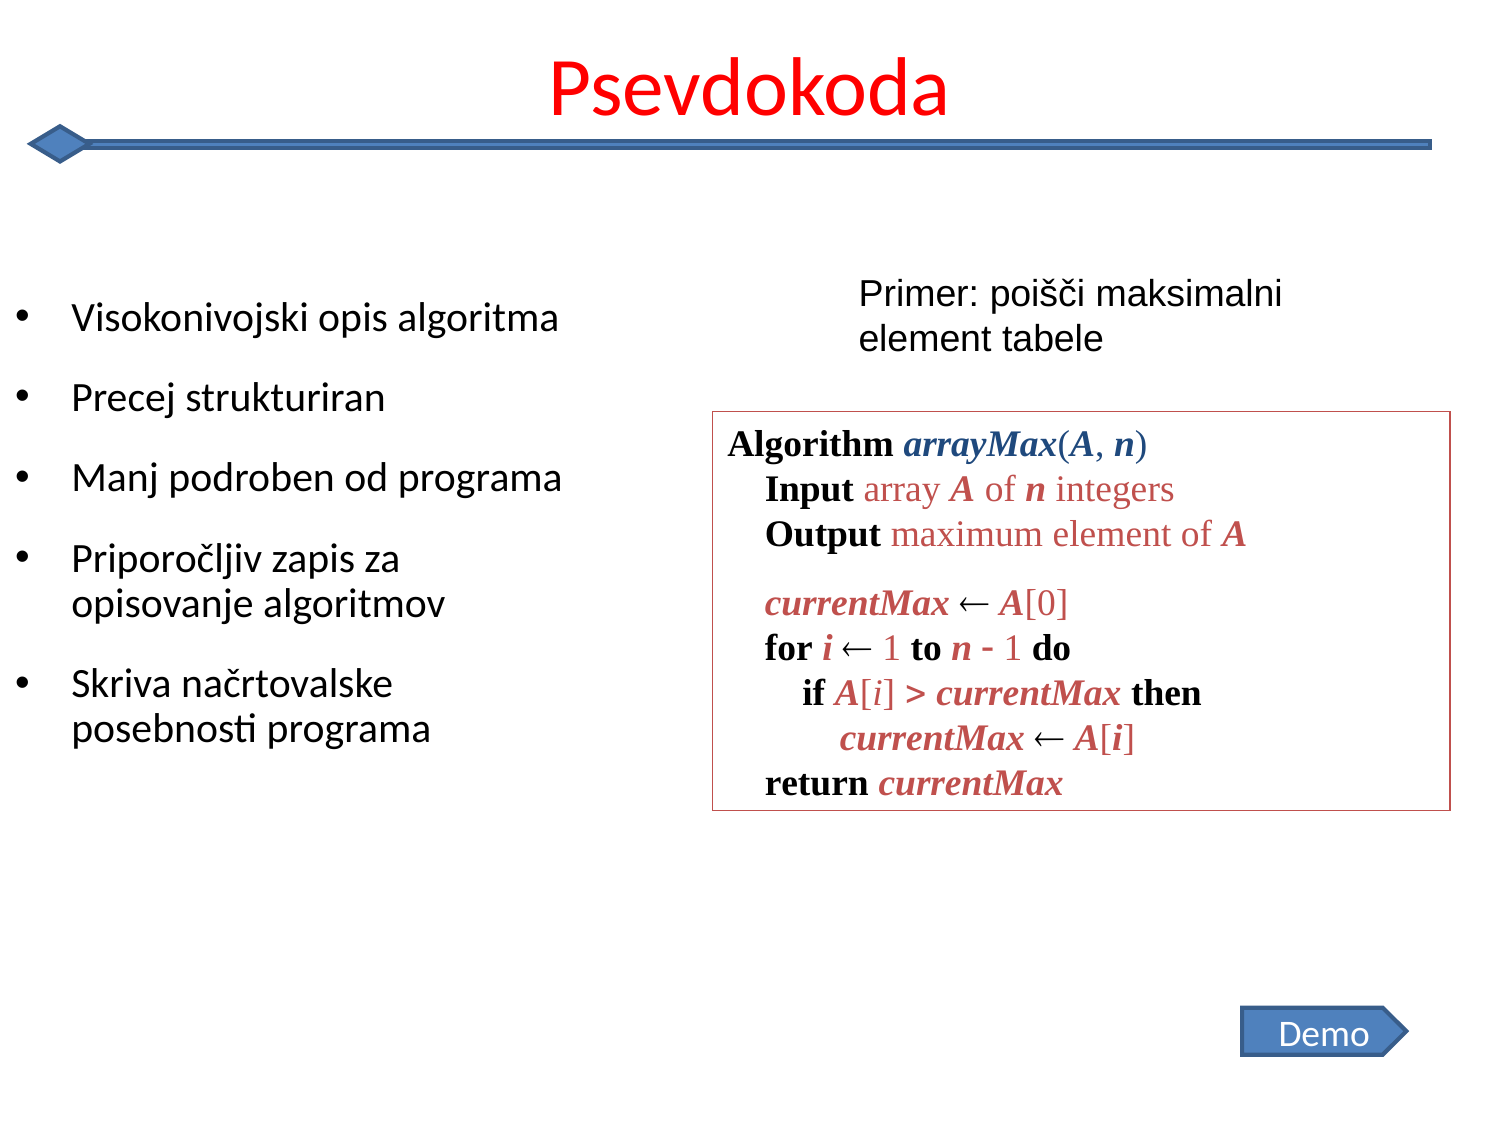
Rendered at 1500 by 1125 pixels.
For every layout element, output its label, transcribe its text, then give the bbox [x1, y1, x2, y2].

text_box Demo [1242, 1007, 1407, 1055]
title Psevdokoda [75, 23, 1426, 141]
list Visokonivojski opis algoritma Precej strukturiran Manj podroben od programa Priporočljiv zapis za opisovanje algoritmov Skriva načrtovalske posebnosti programa [0, 287, 601, 938]
text_box Primer: poišči maksimalni element tabele [843, 261, 1319, 368]
text_box Algorithm arrayMax(A, n) Input array A of n integers Output maximum element of A currentMax  A[0] for i  1 to n  1 do if A[i]  currentMax then currentMax  A[i] return currentMax [712, 411, 1451, 811]
